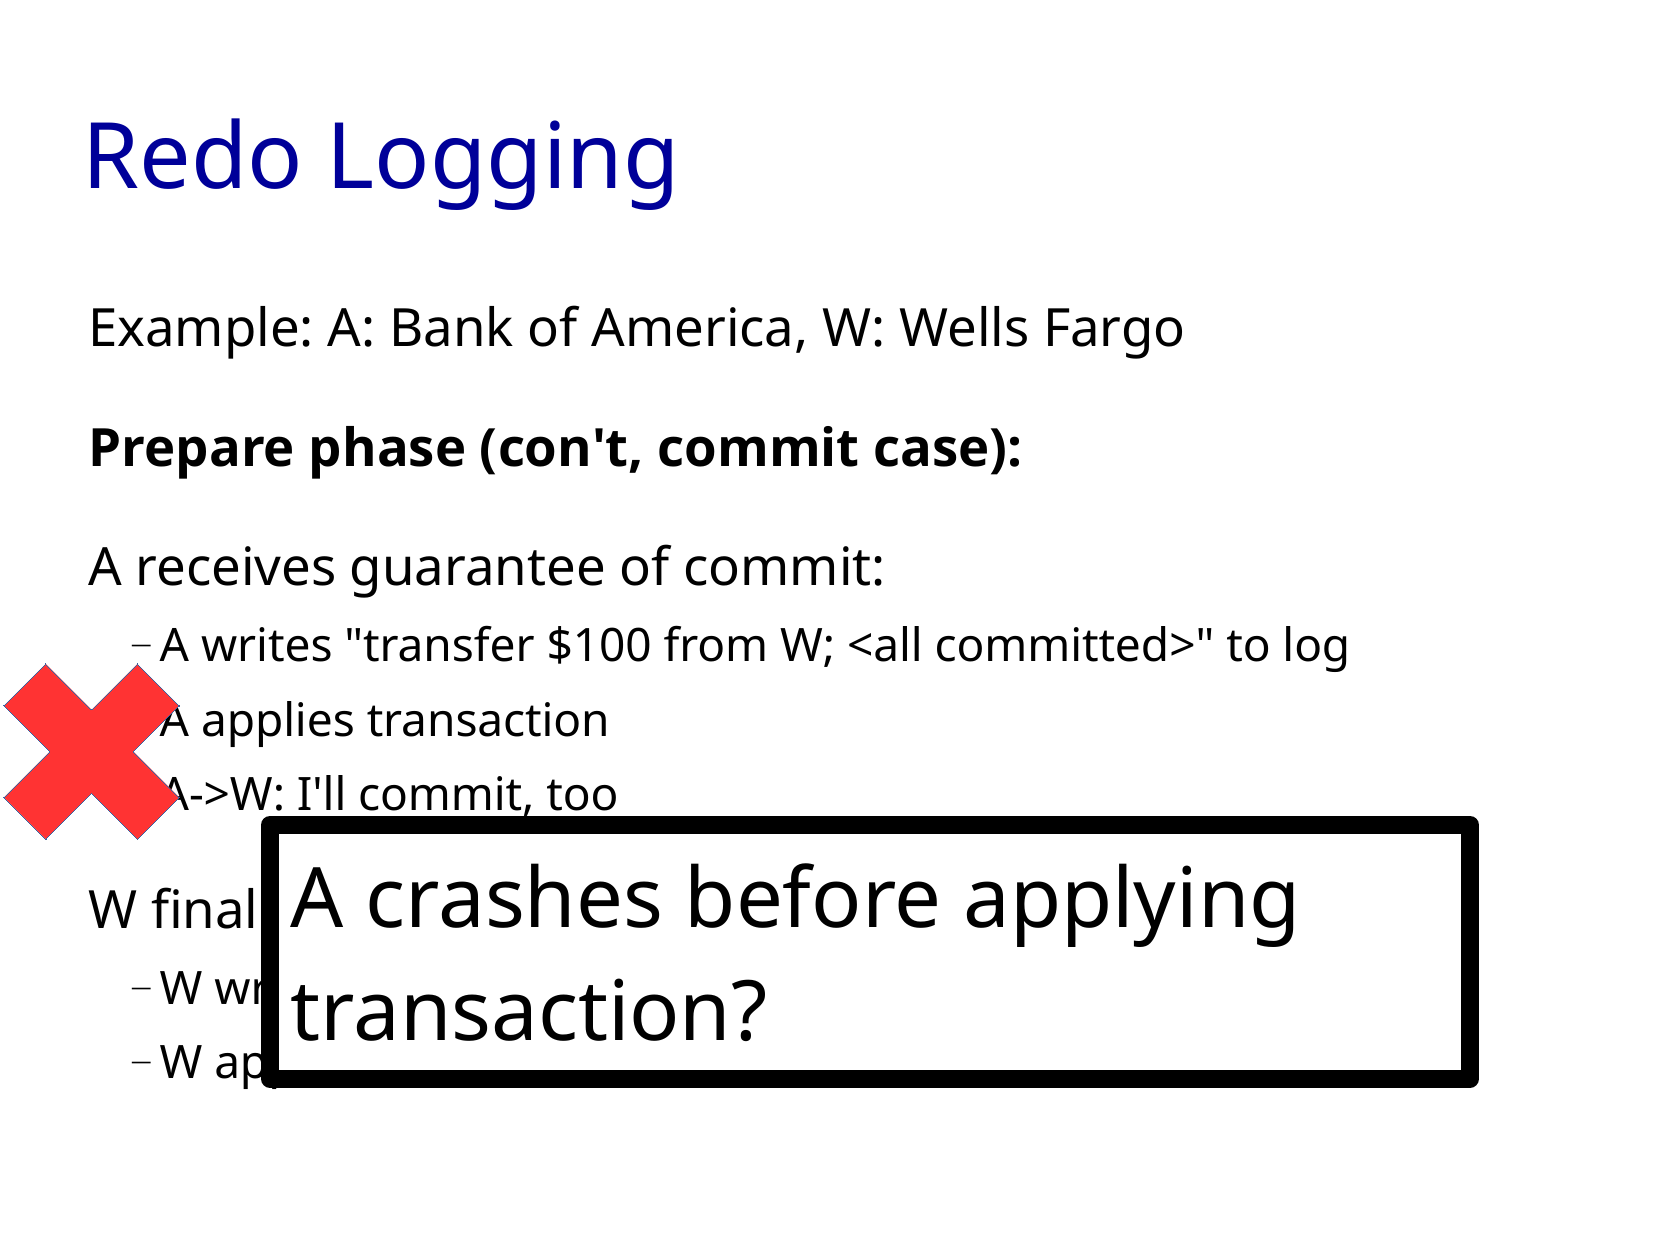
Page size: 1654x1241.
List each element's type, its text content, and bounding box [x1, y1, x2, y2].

text_box [3, 663, 180, 840]
text_box A crashes before applying transaction? [270, 825, 1471, 1051]
title Redo Logging [82, 49, 1571, 257]
list Example: A: Bank of America, W: Wells Fargo Prepare phase (con't, commit case): A receives guarantee of commit: A writes "transfer $100 from W; <all committed>" to log A applies transaction A->W: I'll commit, too W finalizes transaction: W writes "<all committed>" to log W applies transaction [60, 290, 1571, 1096]
